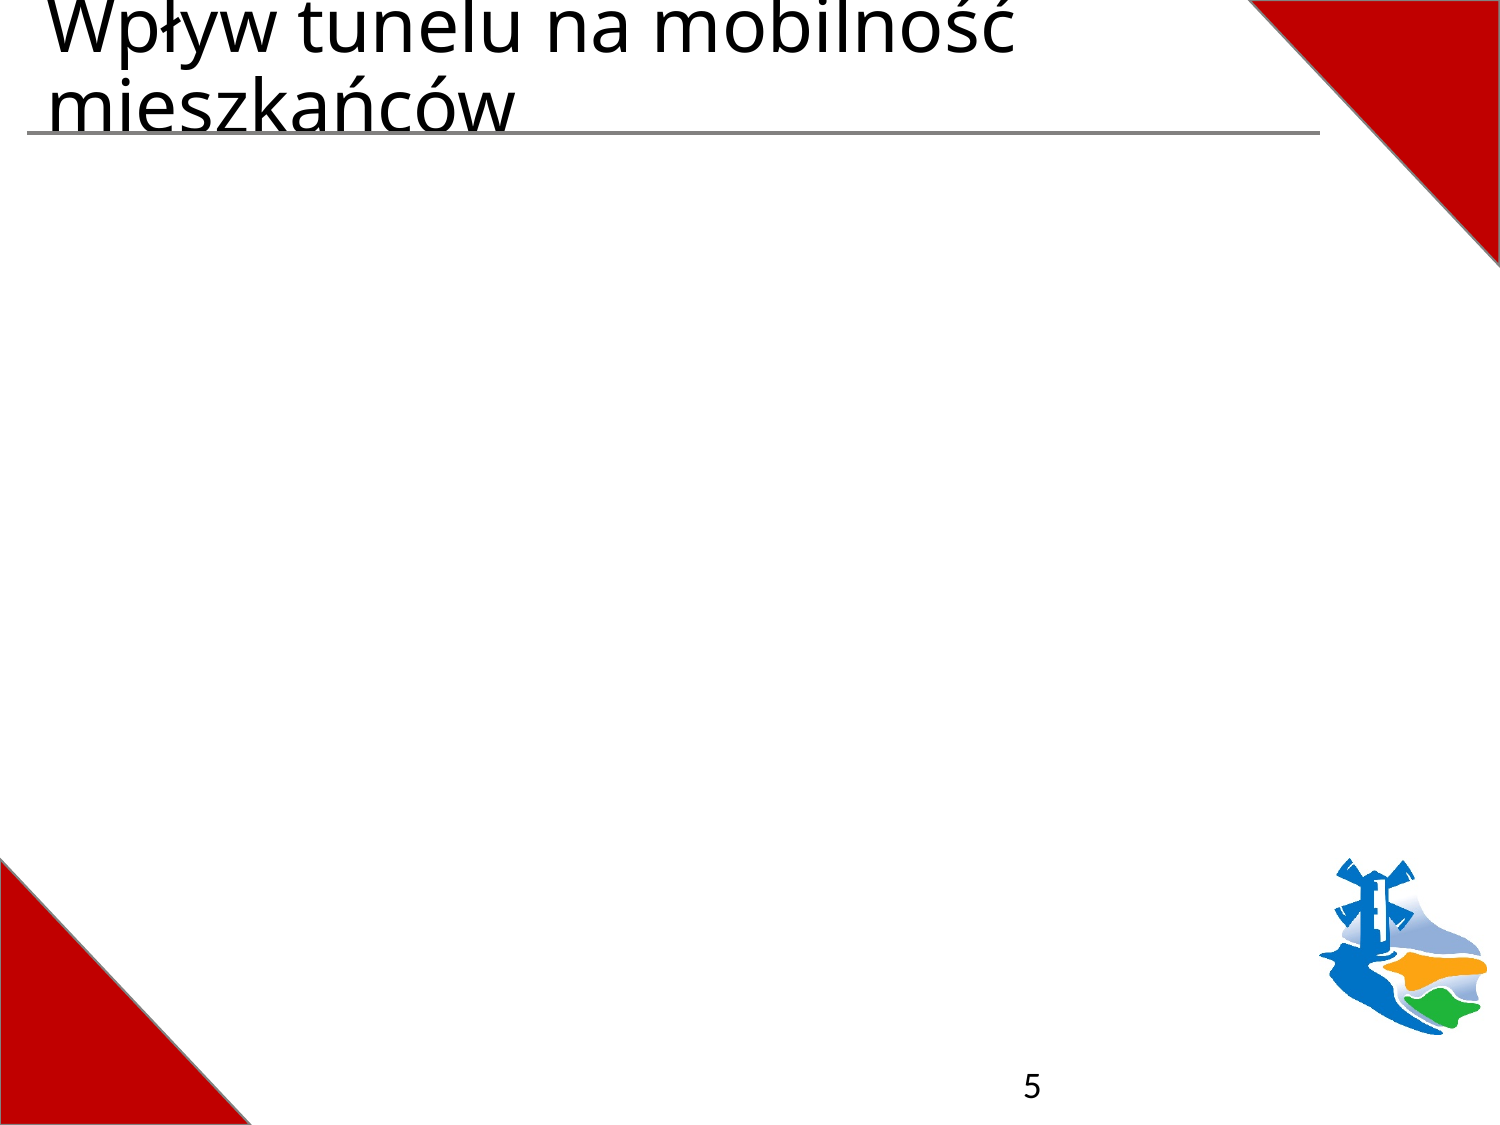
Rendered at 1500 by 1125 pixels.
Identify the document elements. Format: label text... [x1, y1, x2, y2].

slide_number 25 [1008, 1054, 1459, 1114]
title Wpływ tunelu na mobilność mieszkańców [31, 0, 1328, 199]
picture [40, 466, 1487, 1060]
text_box [0, 859, 251, 1125]
text_box [1249, 0, 1500, 266]
